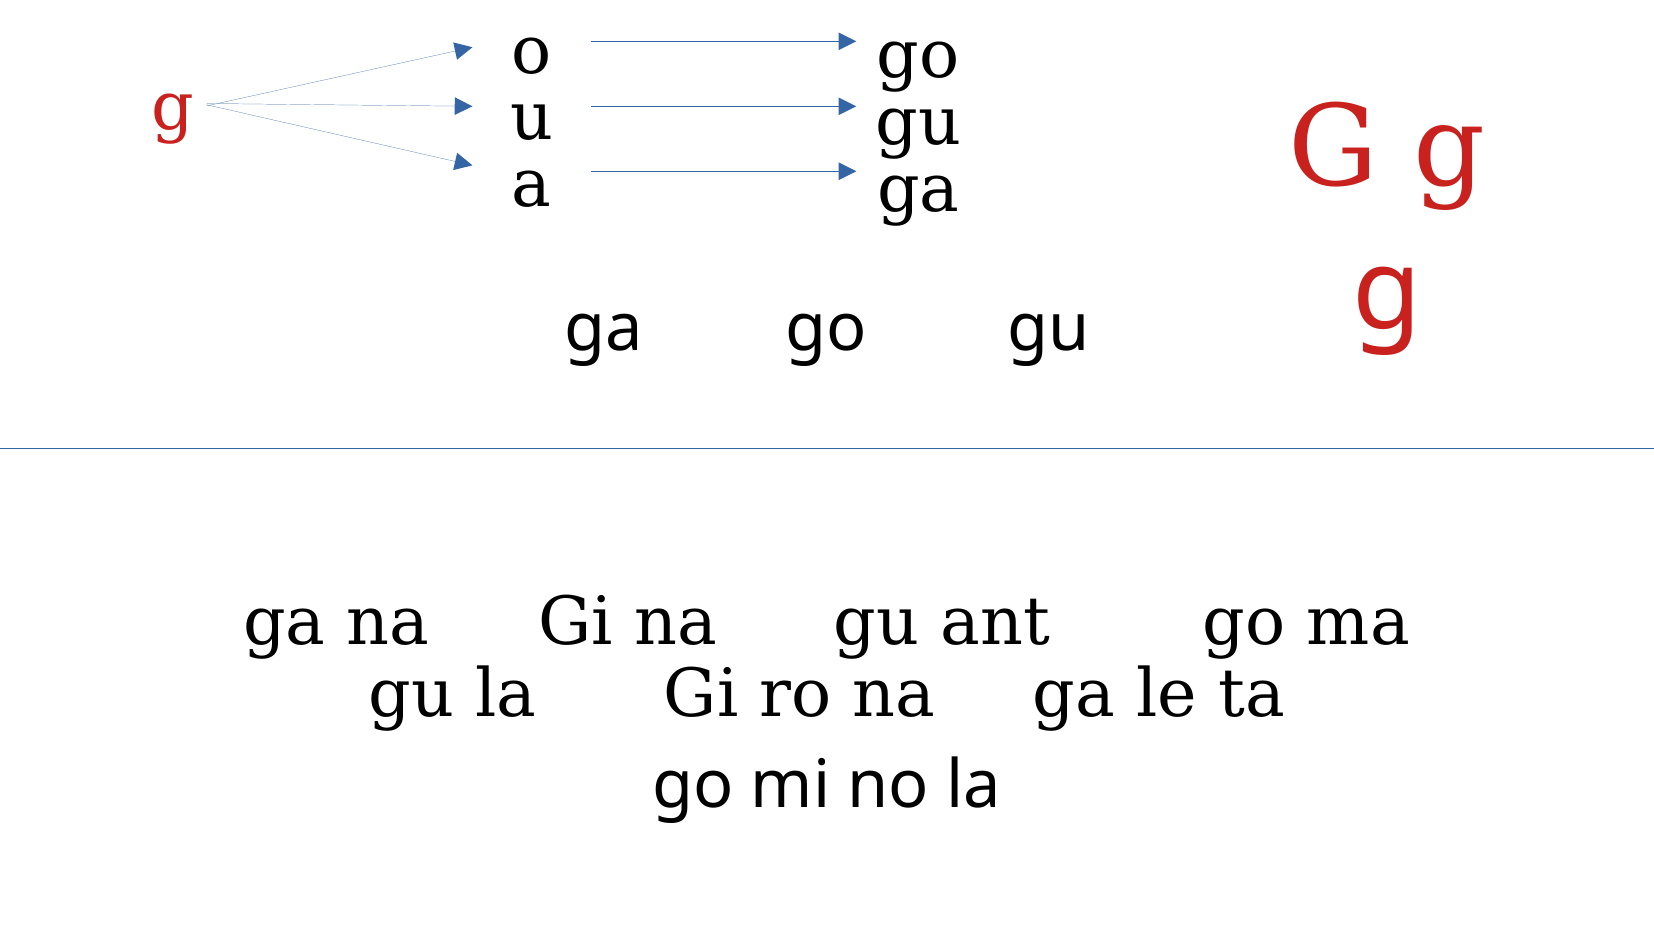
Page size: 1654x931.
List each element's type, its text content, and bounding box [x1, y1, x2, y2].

text_box g [213, 104, 336, 133]
text_box g [10, 23, 336, 198]
text_box g [225, 78, 336, 104]
text_box o u a [472, 12, 591, 254]
text_box G g g [1150, 88, 1625, 368]
text_box ga na Gi na gu ant go ma gu la Gi ro na ga le ta go mi no la [0, 503, 1654, 916]
text_box ga go gu [0, 265, 1654, 384]
text_box go gu ga [773, 17, 1063, 243]
